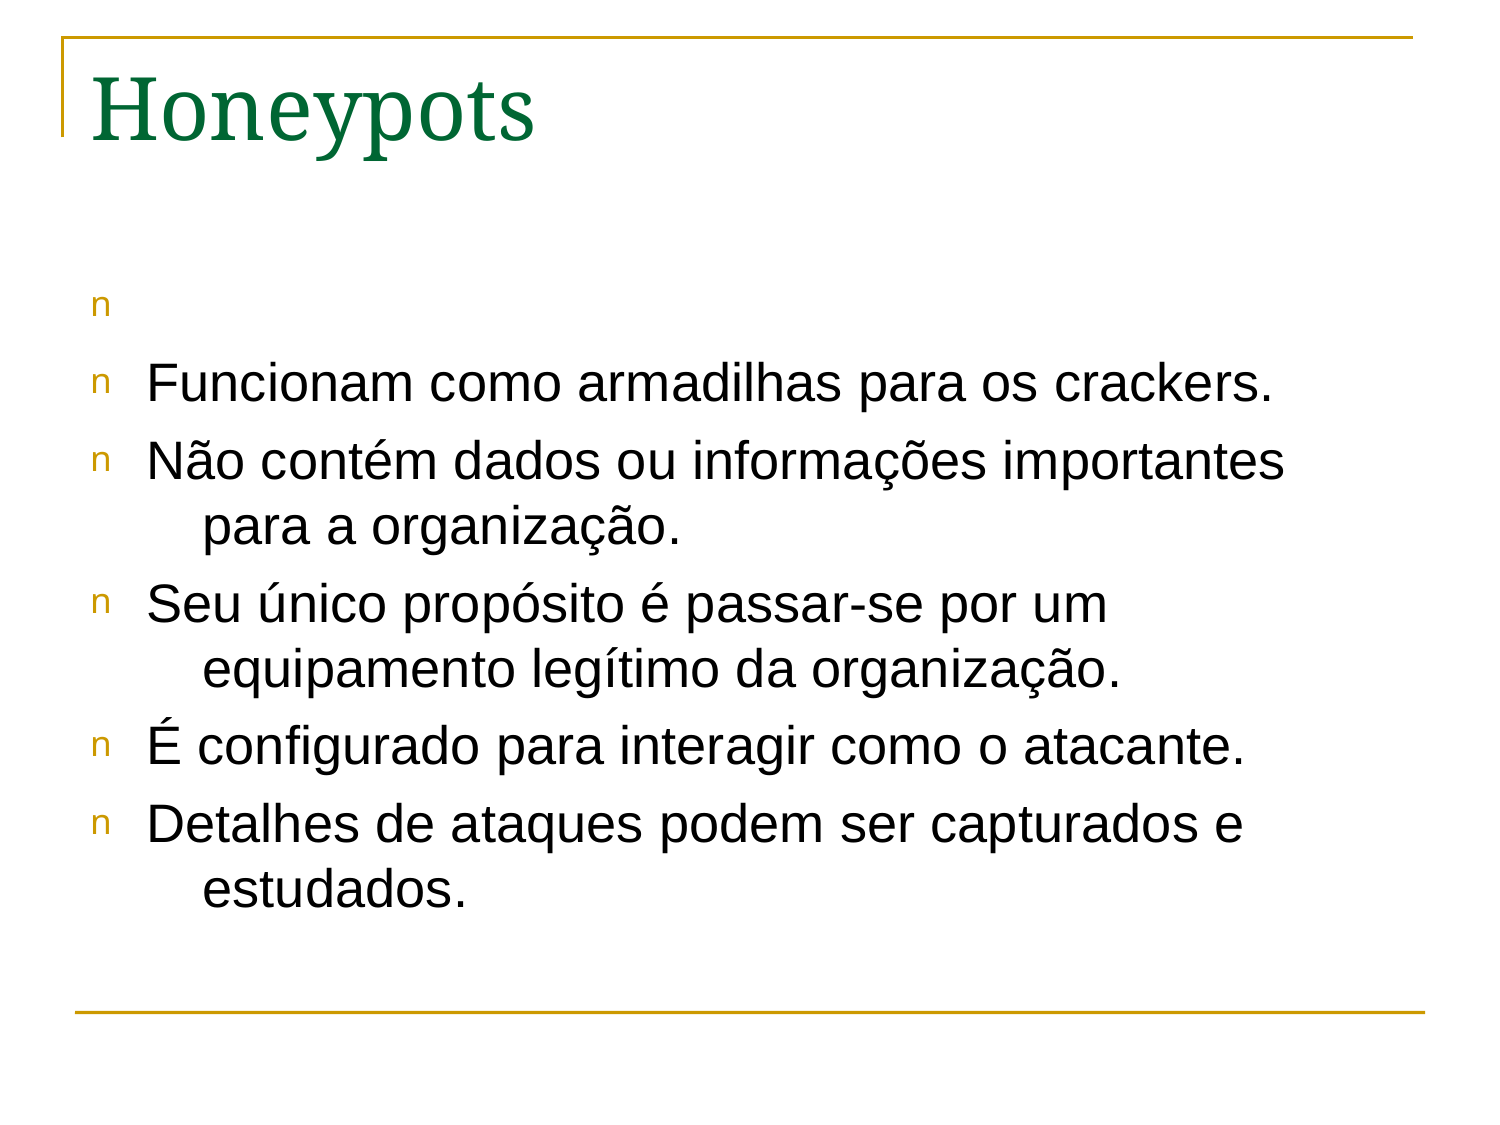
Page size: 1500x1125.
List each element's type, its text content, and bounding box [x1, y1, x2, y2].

list Funcionam como armadilhas para os crackers. Não contém dados ou informações importantes para a organização. Seu único propósito é passar-se por um equipamento legítimo da organização. É configurado para interagir como o atacante. Detalhes de ataques podem ser capturados e estudados. [75, 262, 1426, 1006]
title Honeypots [75, 45, 1426, 233]
